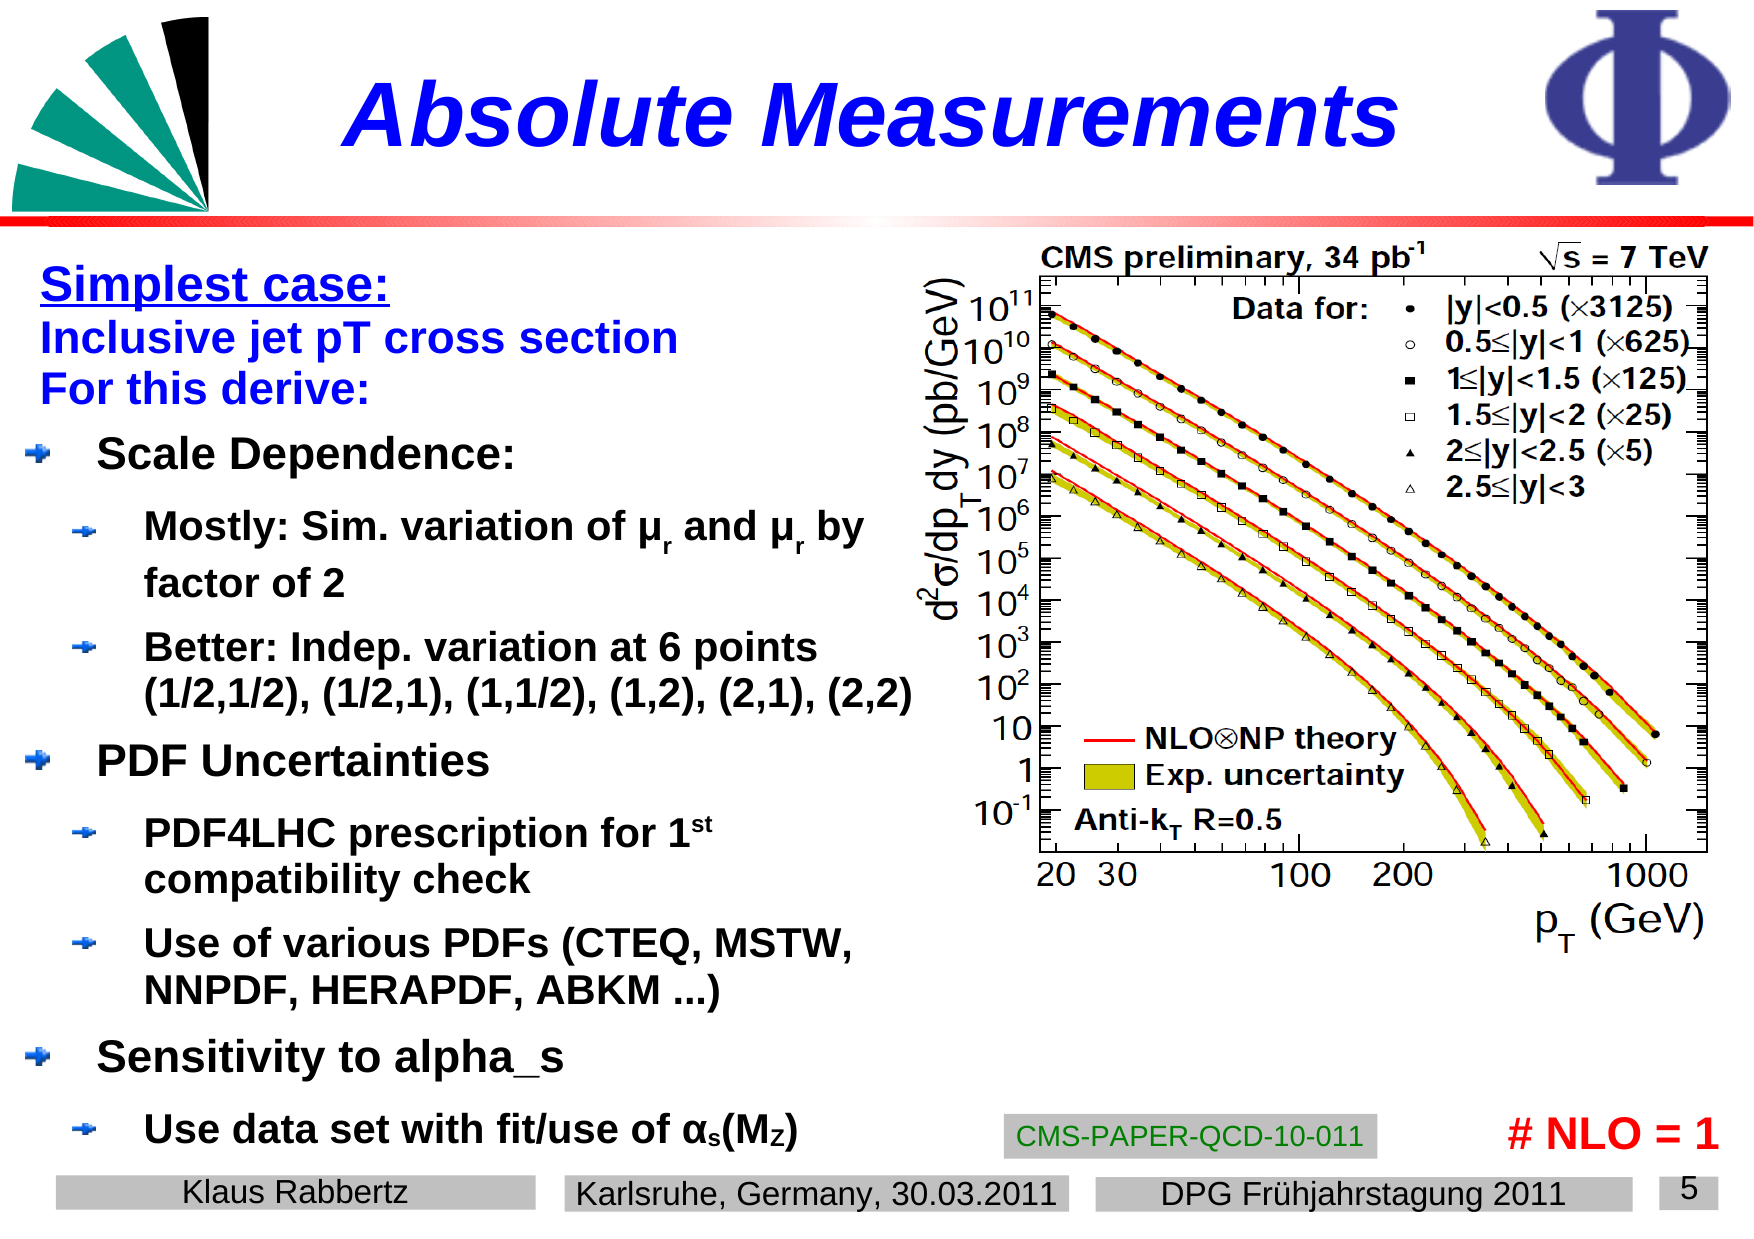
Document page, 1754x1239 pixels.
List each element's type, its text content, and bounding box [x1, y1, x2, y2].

picture [1545, 10, 1731, 185]
picture [12, 17, 209, 214]
text_box CMS-PAPER-QCD-10-011 [1003, 1113, 1378, 1159]
picture [916, 241, 1747, 957]
list Scale Dependence: Mostly: Sim. variation of μr and μr by factor of 2 Better: Indep. variation at 6 points (1/2,1/2), (1/2,1), (1,1/2), (1,2), (2,1), (2,2) PDF Uncertainties PDF4LHC prescription for 1st compatibility check Use of various PDFs (CTEQ, MSTW, NNPDF, HERAPDF, ABKM ...) Sensitivity to alpha_s Use data set with fit/use of αs(MZ) [0, 428, 937, 1168]
text_box Simplest case: Inclusive jet pT cross section For this derive: [28, 250, 765, 421]
title Absolute Measurements [220, 16, 1525, 213]
text_box # NLO = 1 [1495, 1102, 1732, 1166]
